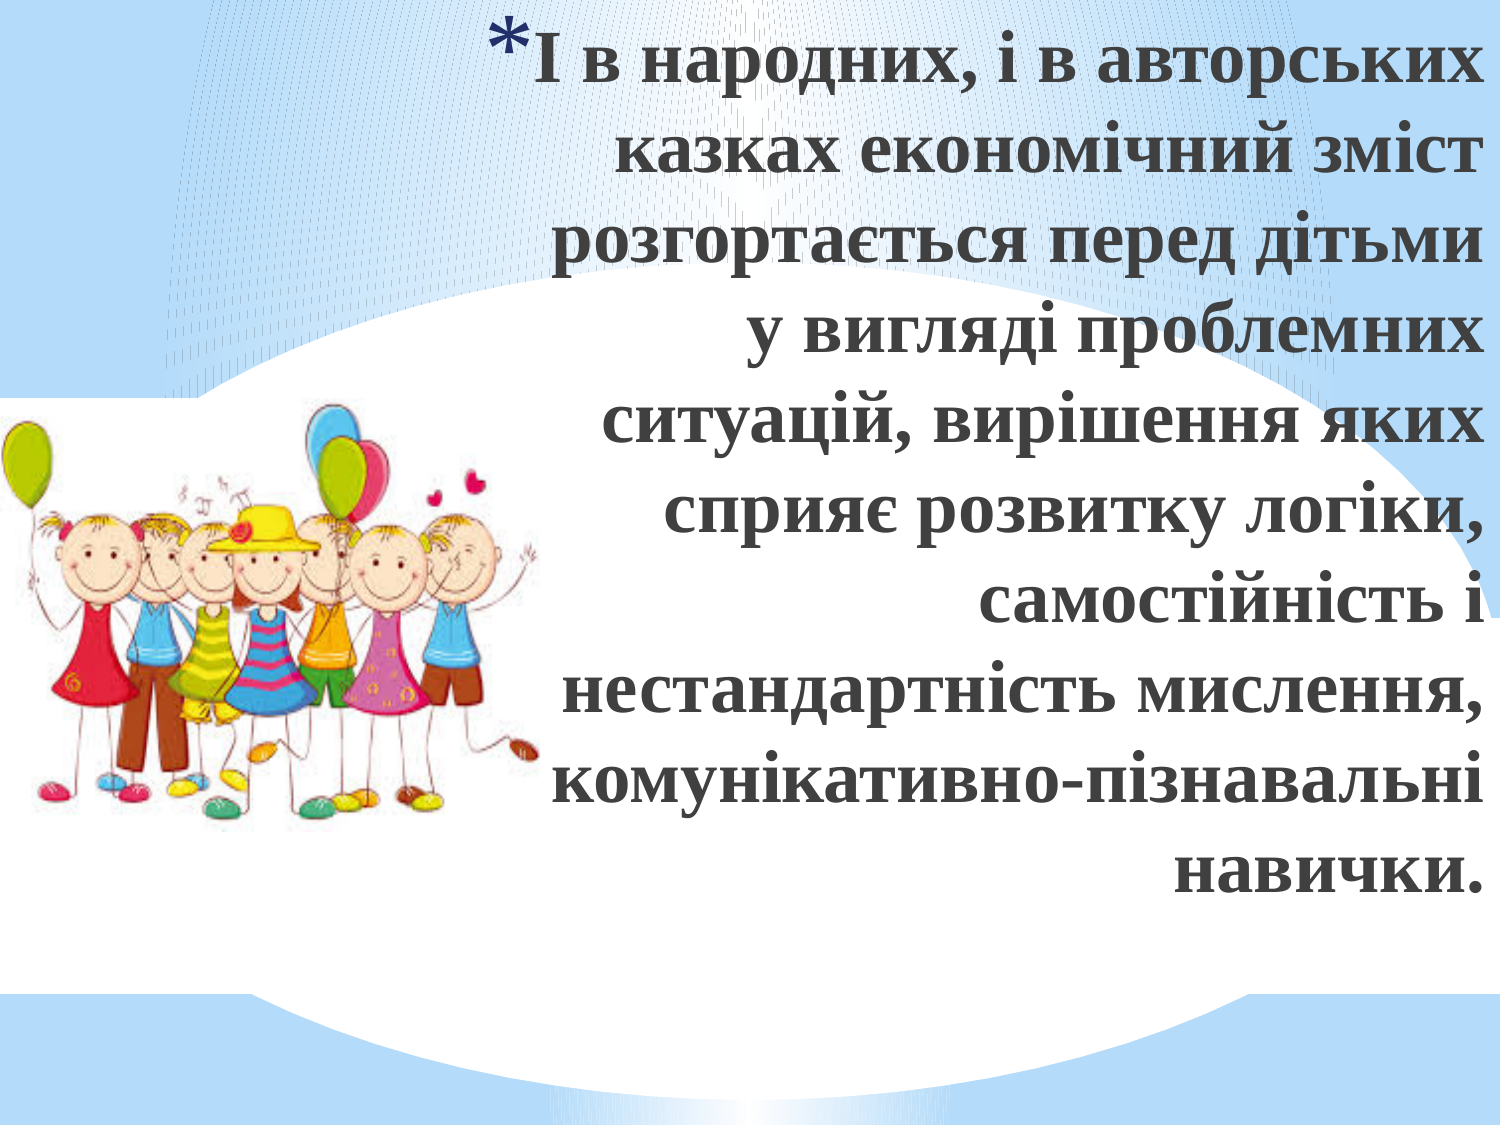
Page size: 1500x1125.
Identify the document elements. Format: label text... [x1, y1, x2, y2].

picture [0, 398, 546, 832]
list І в народних, і в авторських казках економічний зміст розгортається перед дітьми у вигляді проблемних ситуацій, вирішення яких сприяє розвитку логіки, самостійність і нестандартність мислення, комунікативно-пізнавальні навички. [450, 0, 1500, 570]
